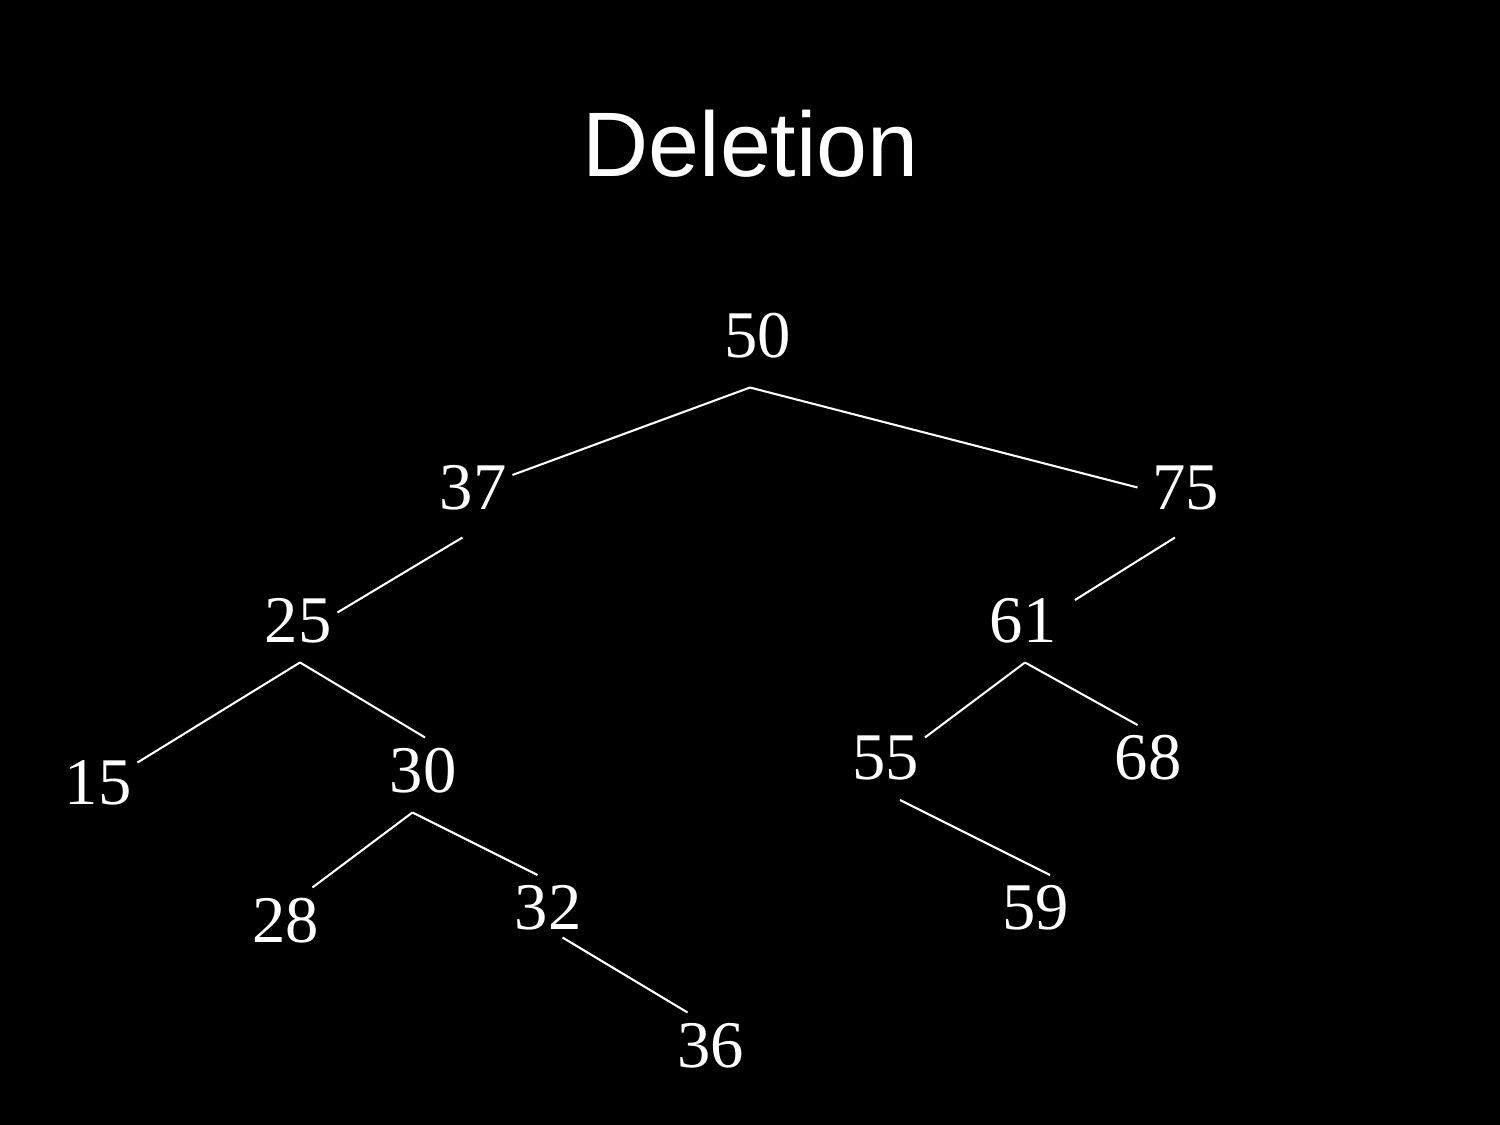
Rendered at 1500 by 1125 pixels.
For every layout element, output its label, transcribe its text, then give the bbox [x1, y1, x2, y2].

text_box 68 [1100, 712, 1197, 802]
text_box 50 [709, 290, 807, 381]
text_box 55 [837, 712, 935, 802]
text_box 30 [375, 724, 472, 815]
text_box 25 [250, 574, 347, 665]
title Deletion [22, 50, 1480, 240]
text_box 37 [425, 442, 522, 532]
text_box 28 [237, 874, 335, 965]
text_box 36 [662, 999, 760, 1090]
text_box 61 [975, 574, 1072, 665]
text_box 15 [50, 737, 147, 827]
text_box 32 [500, 862, 597, 952]
text_box 59 [987, 862, 1085, 952]
text_box 75 [1137, 442, 1235, 532]
